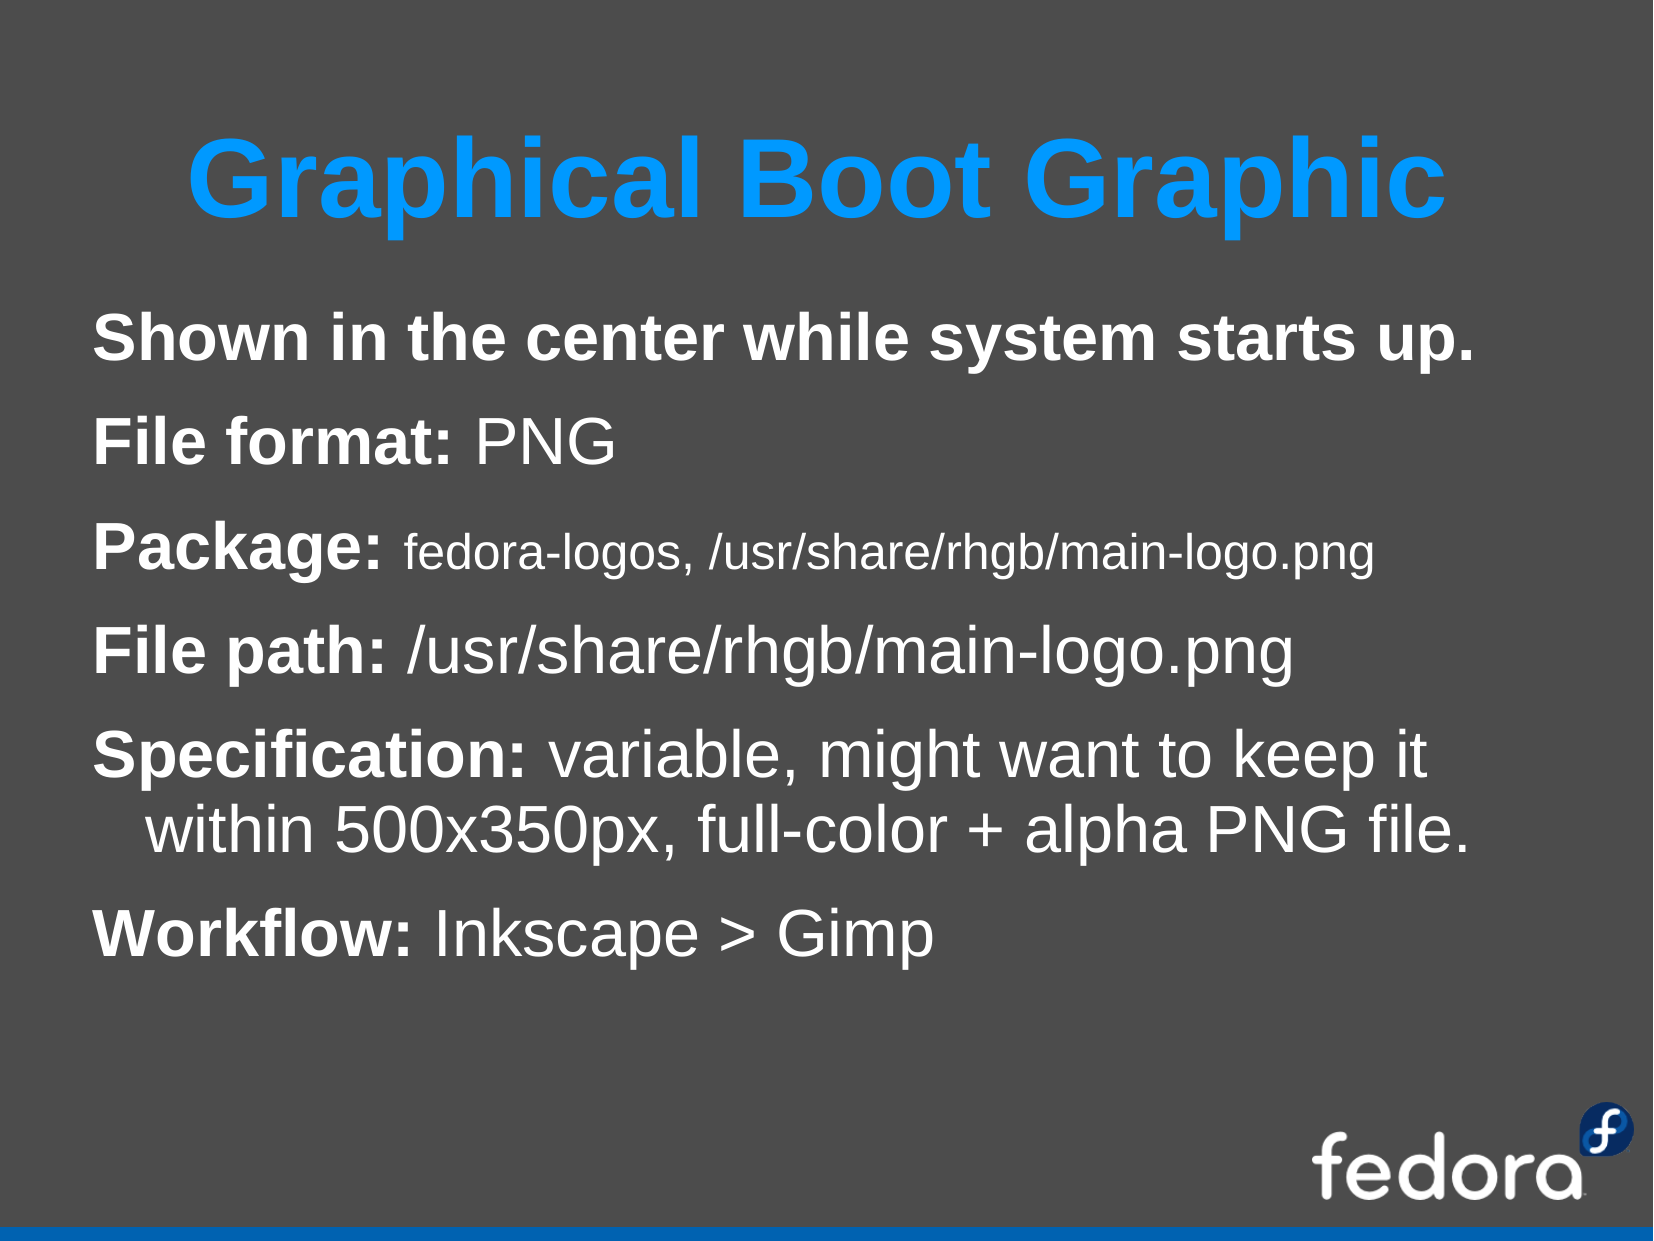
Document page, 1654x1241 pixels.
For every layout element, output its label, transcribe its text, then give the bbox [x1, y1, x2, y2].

title Graphical Boot Graphic [112, 75, 1524, 283]
list Shown in the center while system starts up. File format: PNG Package: fedora-logos, /usr/share/rhgb/main-logo.png File path: /usr/share/rhgb/main-logo.png Specification: variable, might want to keep it within 500x350px, full-color + alpha PNG file. Workflow: Inkscape > Gimp [74, 300, 1612, 1082]
picture [1312, 1102, 1634, 1200]
